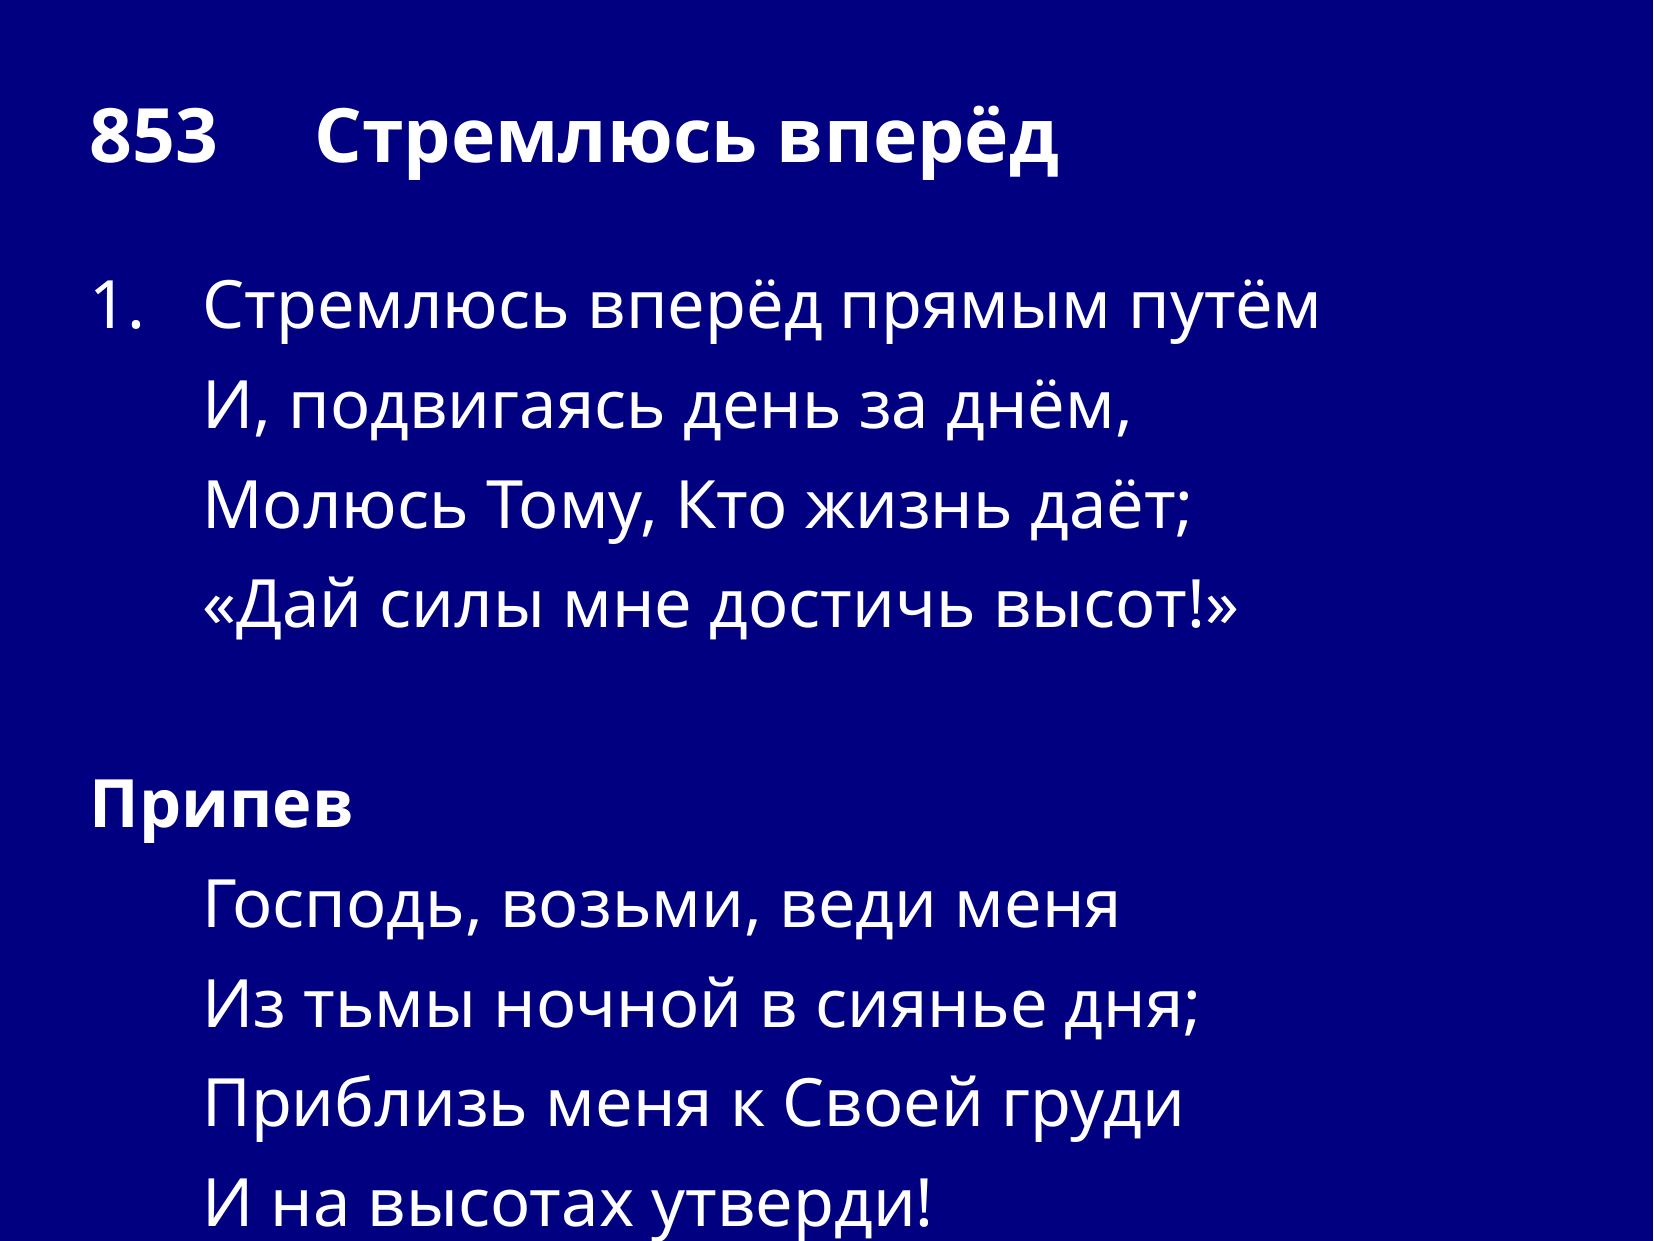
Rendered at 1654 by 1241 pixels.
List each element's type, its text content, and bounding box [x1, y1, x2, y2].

text_box 1. Стремлюсь вперёд прямым путём И, подвигаясь день за днём, Молюсь Тому, Кто жизнь даёт; «Дай силы мне достичь высот!» Припев Господь, возьми, веди меня Из тьмы ночной в сиянье дня; Приблизь меня к Своей груди И на высотах утверди! [75, 188, 1576, 1163]
text_box 853 Стремлюсь вперёд [75, 75, 1576, 188]
